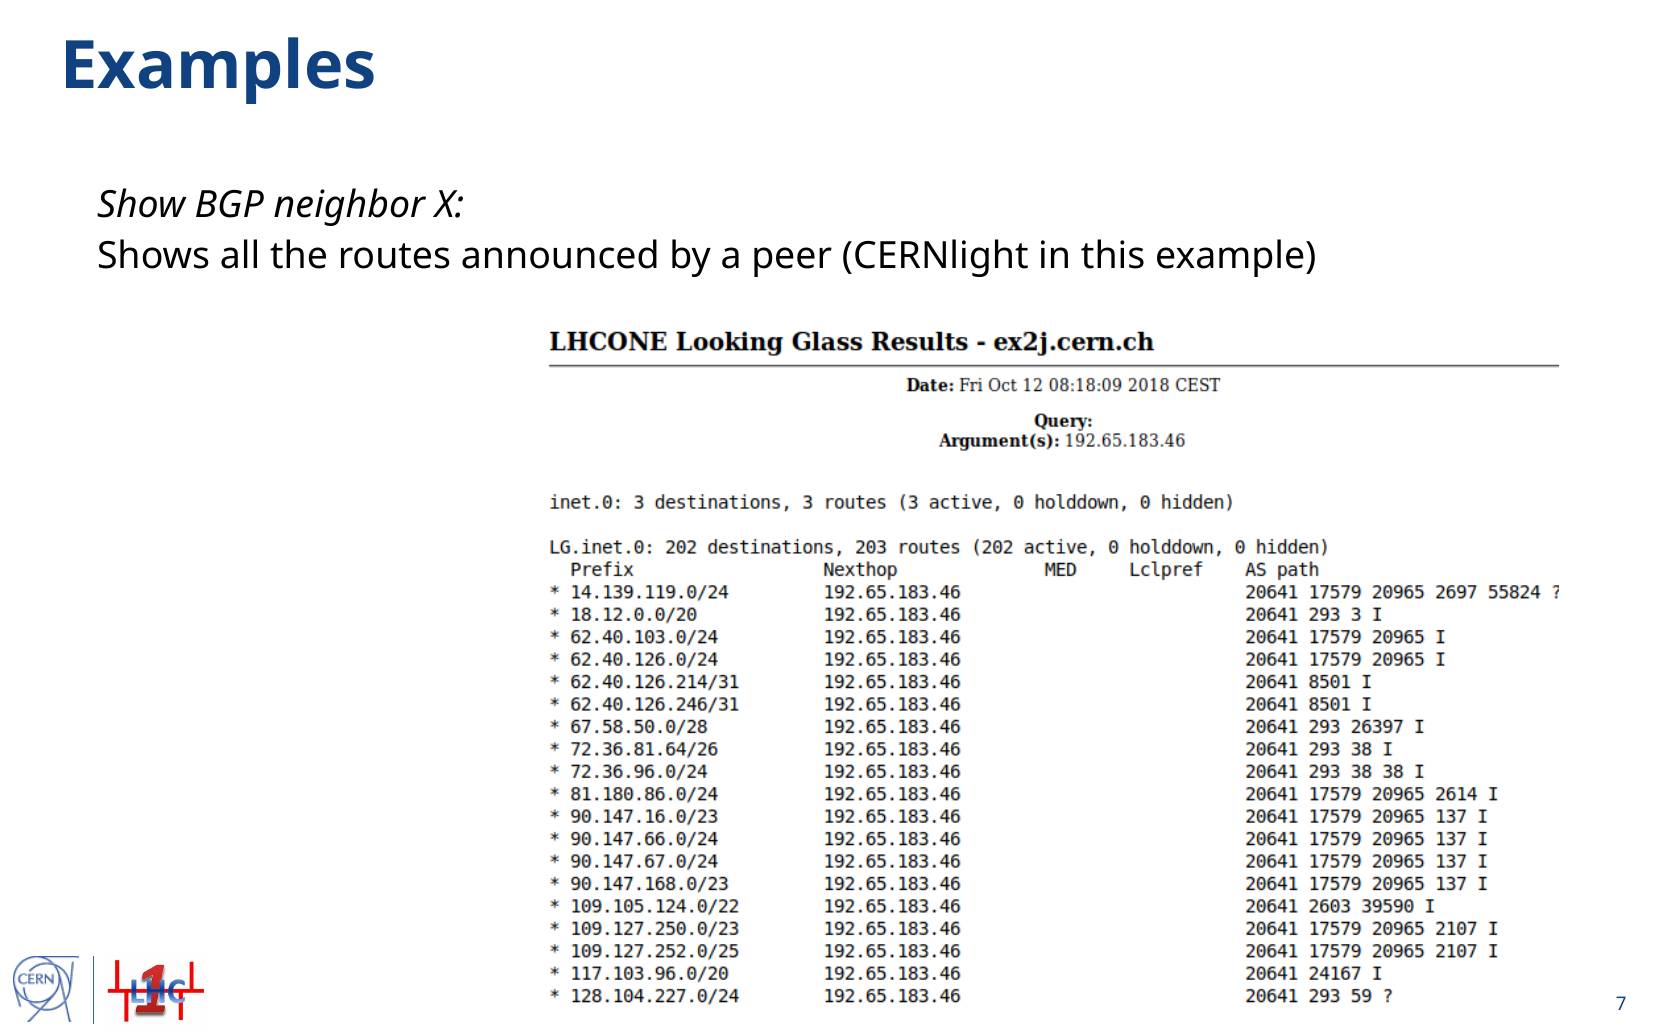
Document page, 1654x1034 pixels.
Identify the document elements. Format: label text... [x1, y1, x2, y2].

picture [102, 955, 208, 1027]
picture [13, 956, 79, 1032]
title Examples [60, 0, 1528, 138]
picture [540, 299, 1559, 1009]
text_box Show BGP neighbor X: Shows all the routes announced by a peer (CERNlight in this example) [82, 170, 1638, 888]
